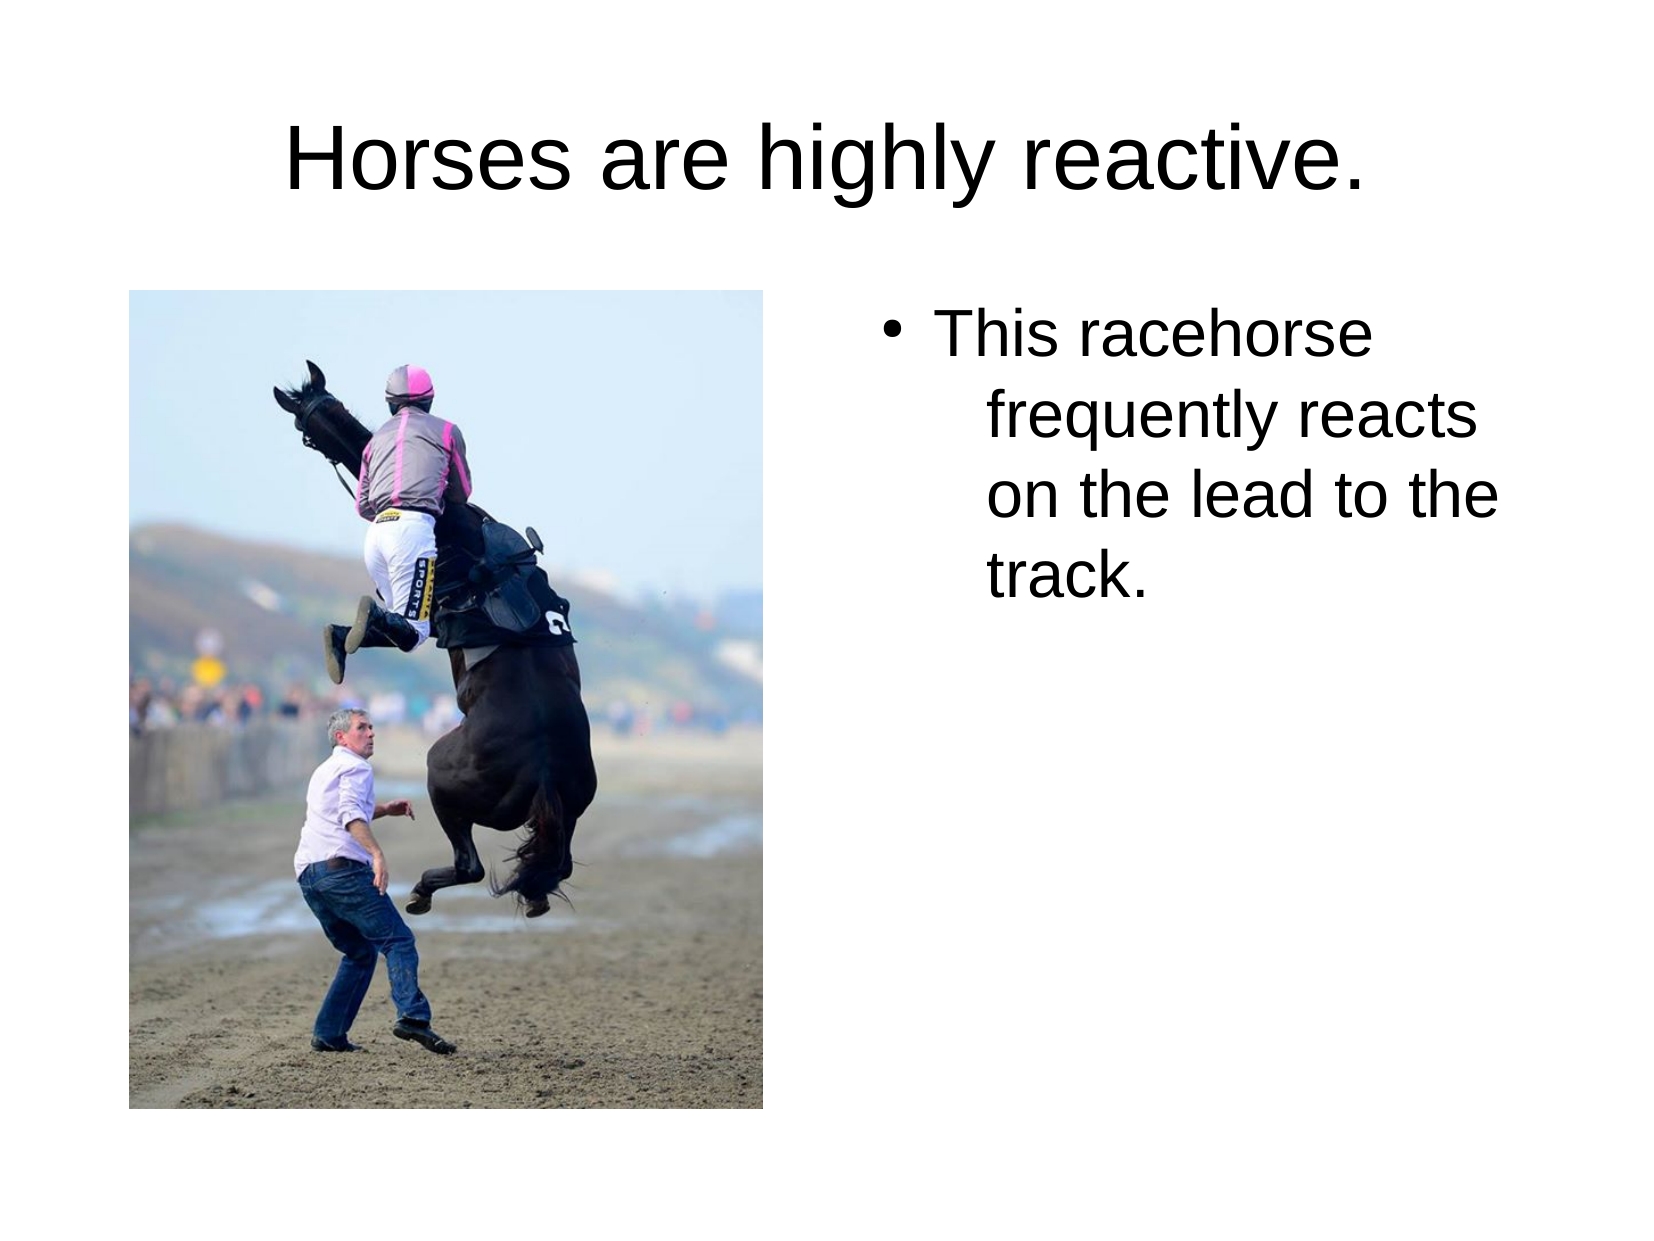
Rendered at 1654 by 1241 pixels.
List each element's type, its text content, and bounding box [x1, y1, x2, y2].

picture [129, 290, 763, 1109]
list This racehorse frequently reacts on the lead to the track. [845, 290, 1572, 1109]
title Horses are highly reactive. [82, 49, 1571, 257]
